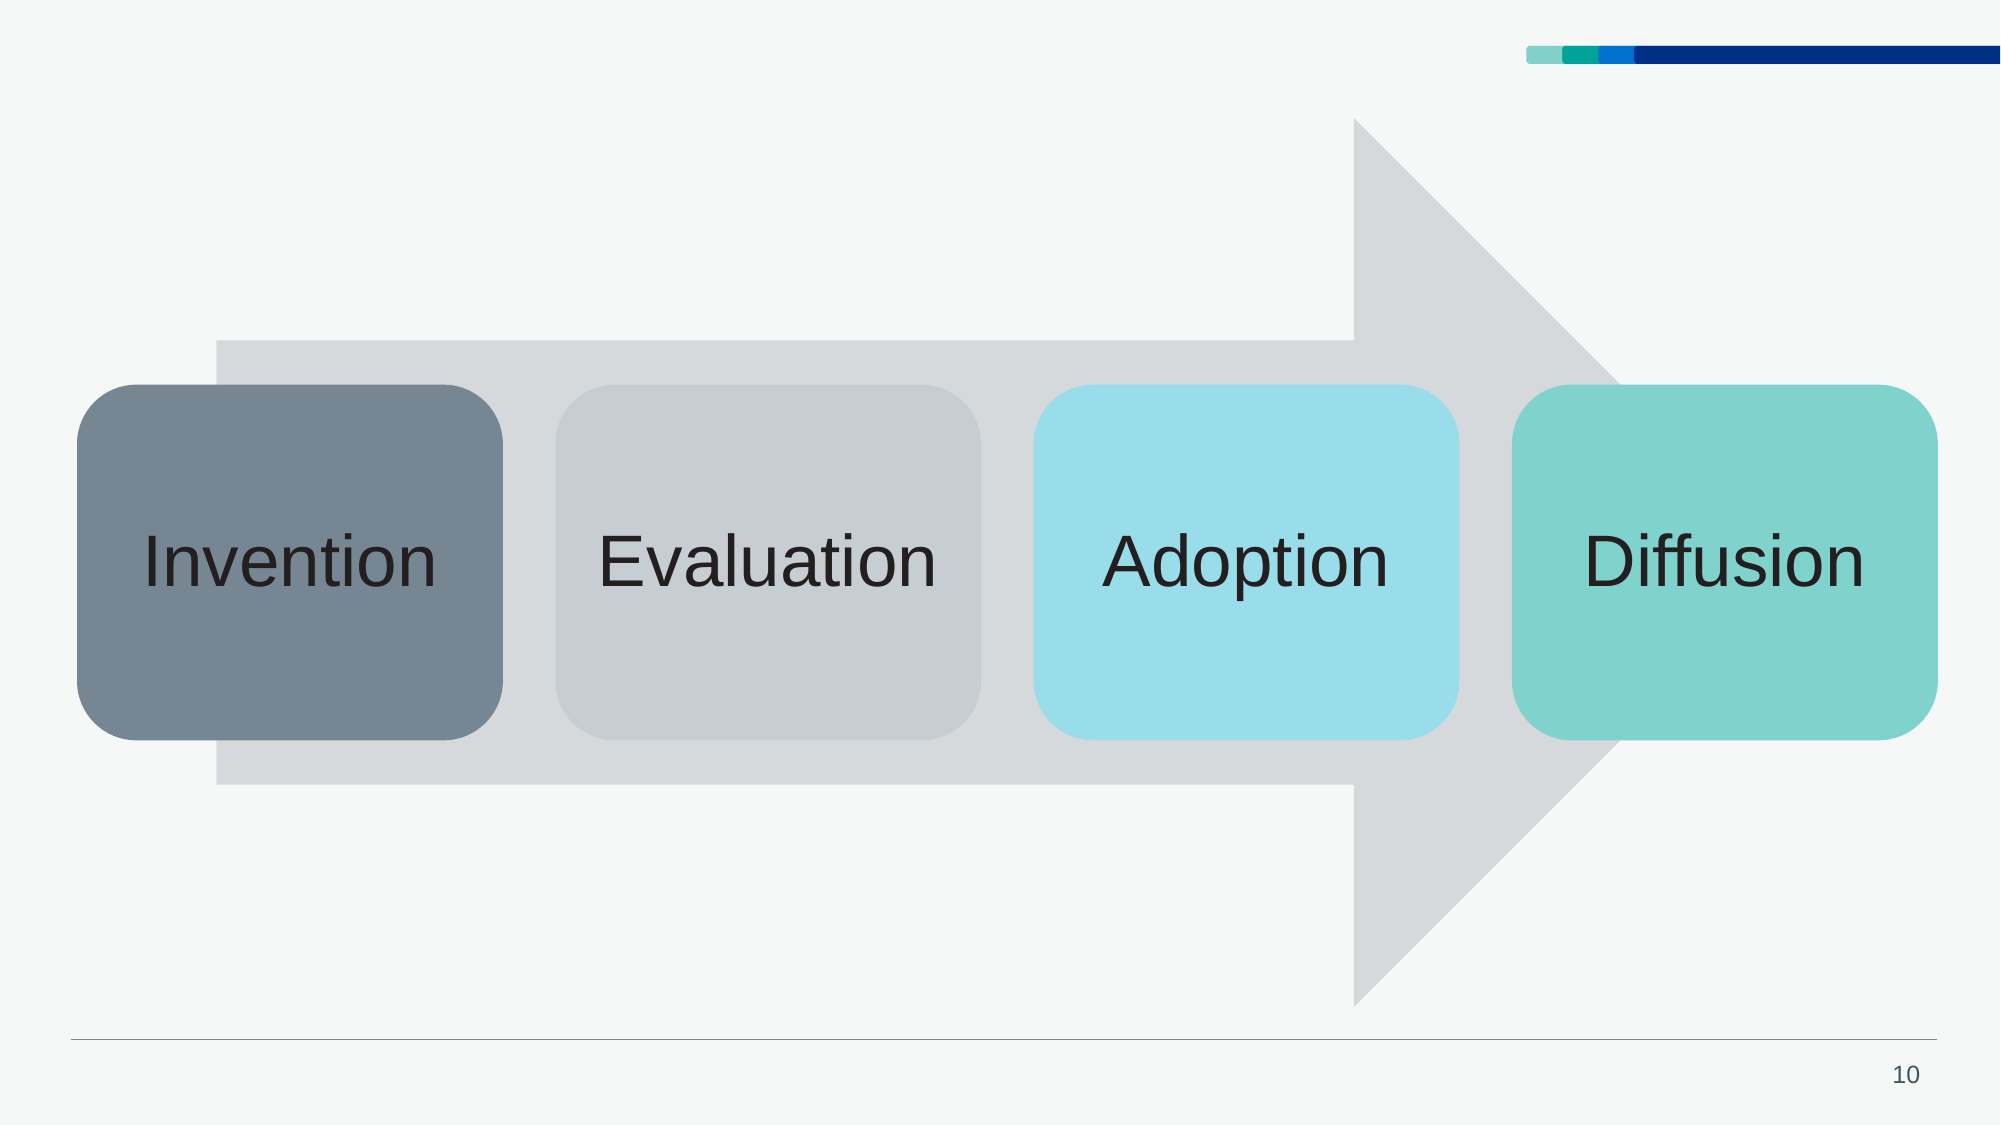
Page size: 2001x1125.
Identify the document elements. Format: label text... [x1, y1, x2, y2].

text_box Adoption [1033, 384, 1460, 741]
text_box Diffusion [1511, 384, 1938, 741]
text_box Invention [77, 384, 503, 741]
text_box [216, 118, 1620, 1007]
text_box Evaluation [555, 384, 982, 741]
